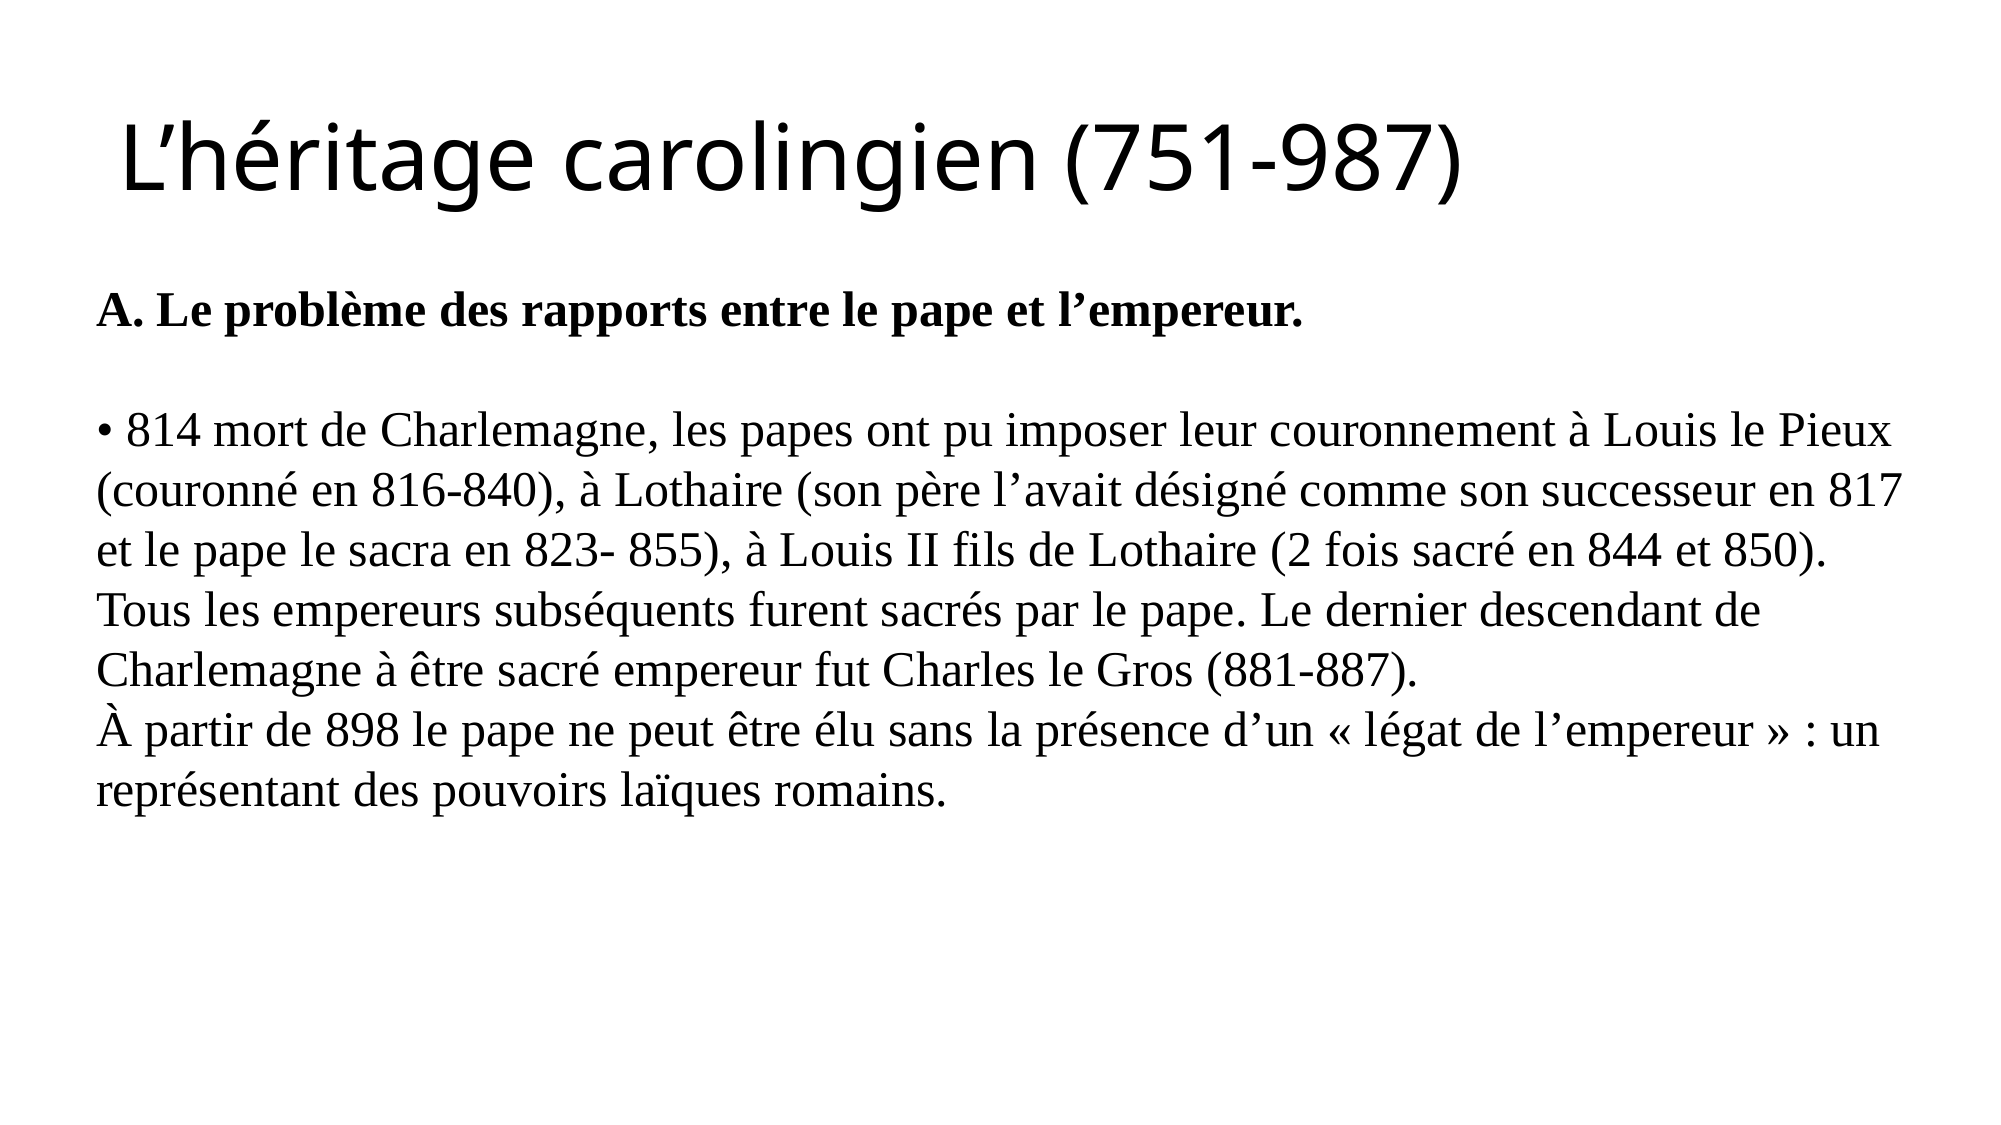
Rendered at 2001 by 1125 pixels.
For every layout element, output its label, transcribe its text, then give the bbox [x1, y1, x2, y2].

text_box A. Le problème des rapports entre le pape et l’empereur. • 814 mort de Charlemagne, les papes ont pu imposer leur couronnement à Louis le Pieux (couronné en 816-840), à Lothaire (son père l’avait désigné comme son successeur en 817 et le pape le sacra en 823- 855), à Louis II fils de Lothaire (2 fois sacré en 844 et 850). Tous les empereurs subséquents furent sacrés par le pape. Le dernier descendant de Charlemagne à être sacré empereur fut Charles le Gros (881-887). À partir de 898 le pape ne peut être élu sans la présence d’un « légat de l’empereur » : un représentant des pouvoirs laïques romains. [81, 269, 1919, 830]
title L’héritage carolingien (751-987) [103, 51, 1829, 270]
